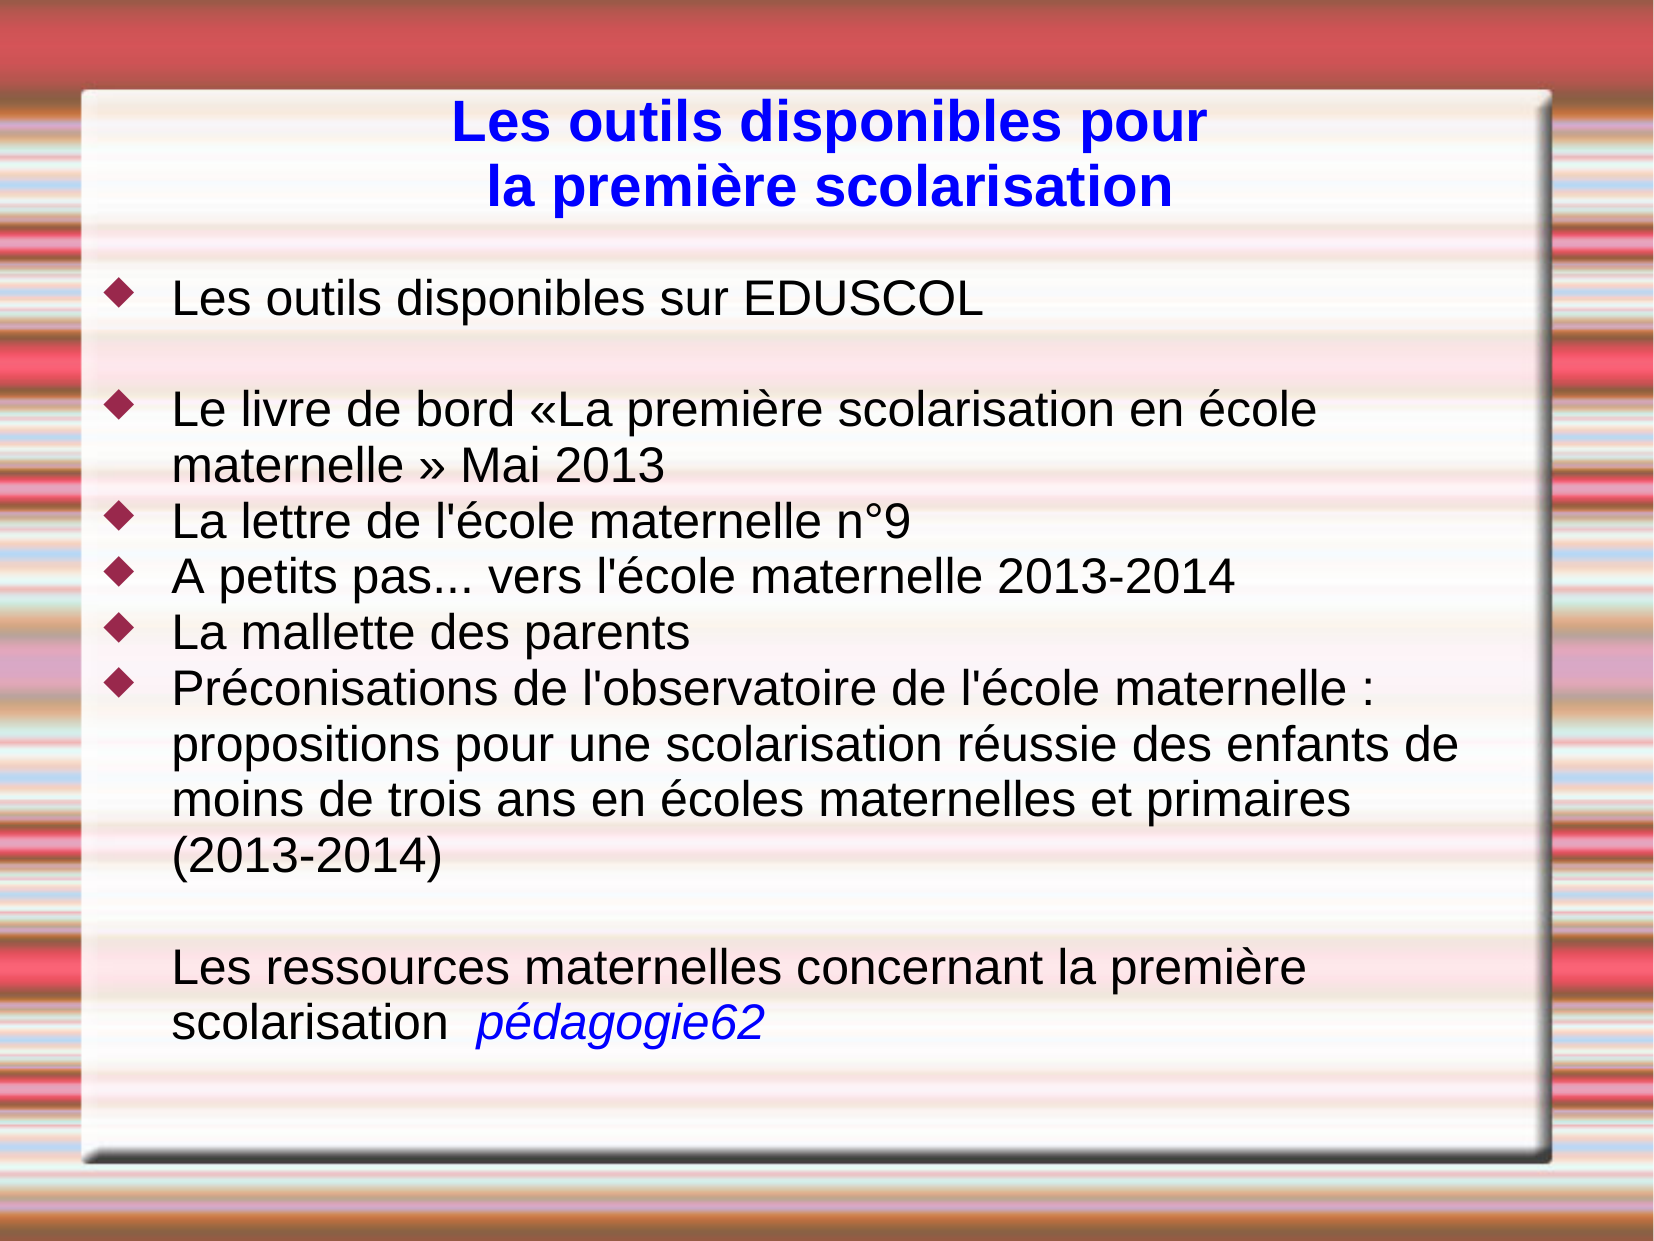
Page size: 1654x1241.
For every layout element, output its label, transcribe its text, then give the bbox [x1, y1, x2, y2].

list Les outils disponibles pour la première scolarisation Les outils disponibles sur EDUSCOL Le livre de bord «La première scolarisation en école maternelle » Mai 2013 La lettre de l'école maternelle n°9 A petits pas... vers l'école maternelle 2013-2014 La mallette des parents Préconisations de l'observatoire de l'école maternelle : propositions pour une scolarisation réussie des enfants de moins de trois ans en écoles maternelles et primaires (2013-2014) Les ressources maternelles concernant la première scolarisation pédagogie62 [88, 88, 1506, 1195]
picture [0, 0, 1654, 1241]
